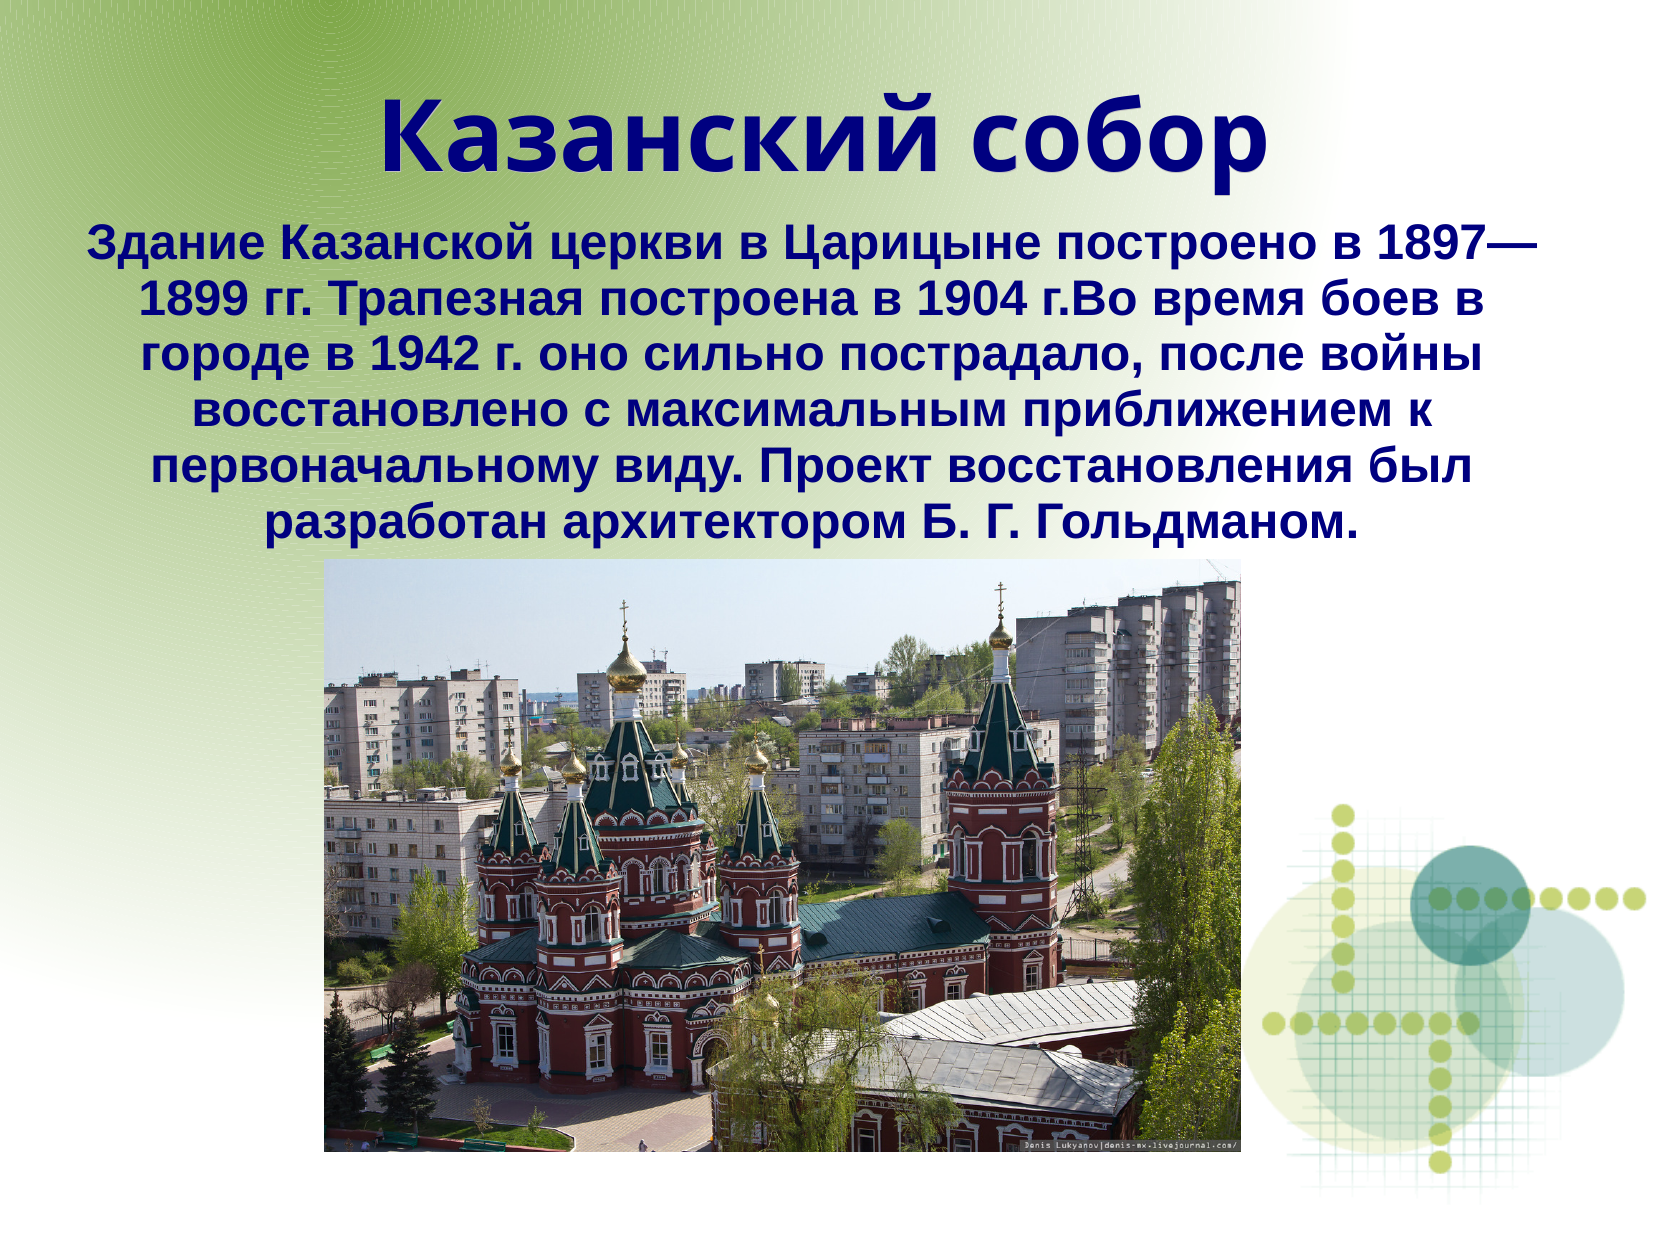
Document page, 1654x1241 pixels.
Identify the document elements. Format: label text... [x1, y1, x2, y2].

picture [324, 559, 1654, 1211]
title Казанский собор [118, 29, 1531, 206]
text_box Здание Казанской церкви в Царицыне построено в 1897—1899 гг. Трапезная построена в 1904 г.Во время боев в городе в 1942 г. оно сильно пострадало, после войны восстановлено с максимальным приближением к первоначальному виду. Проект восстановления был разработан архитектором Б. Г. Гольдманом. [59, 206, 1565, 709]
